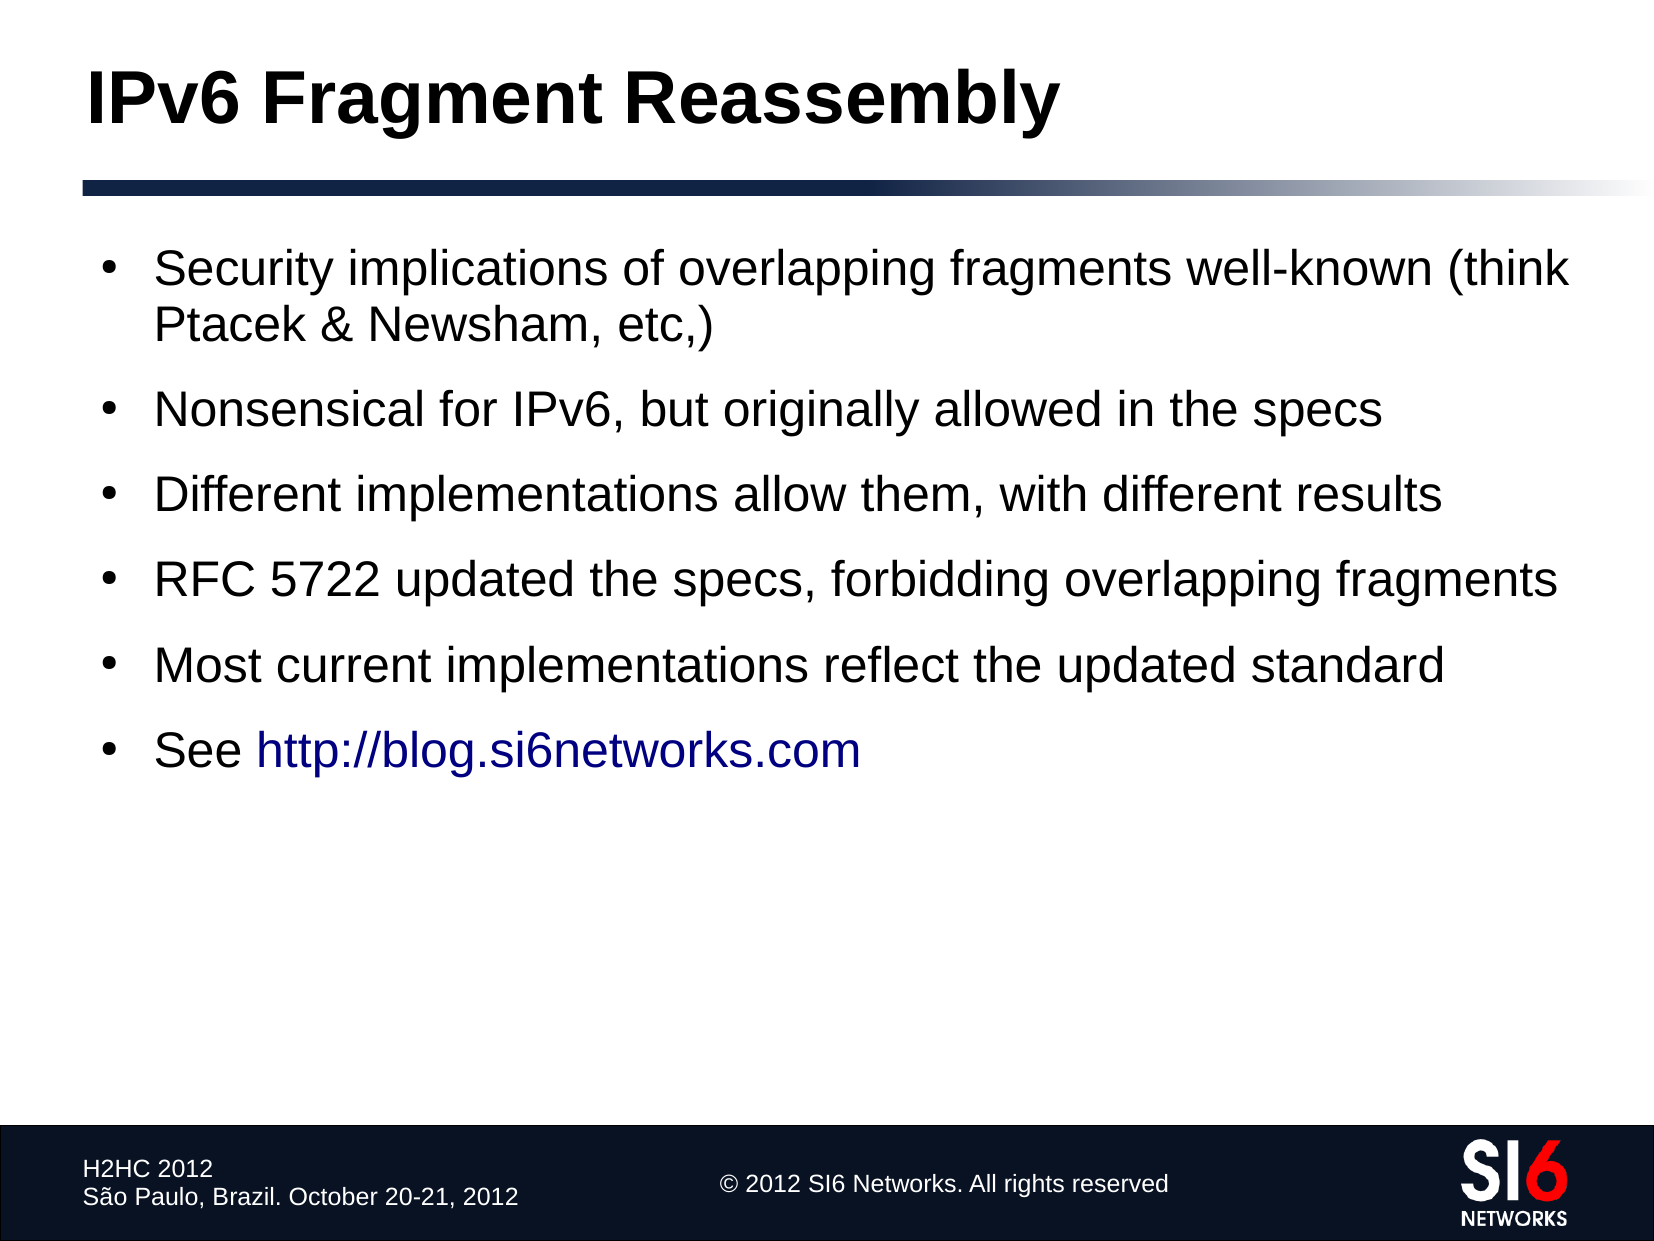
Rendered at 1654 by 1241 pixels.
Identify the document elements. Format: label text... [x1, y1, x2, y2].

title IPv6 Fragment Reassembly [86, 30, 1576, 166]
list Security implications of overlapping fragments well-known (think Ptacek & Newsham, etc,) Nonsensical for IPv6, but originally allowed in the specs Different implementations allow them, with different results RFC 5722 updated the specs, forbidding overlapping fragments Most current implementations reflect the updated standard See http://blog.si6networks.com [82, 240, 1571, 1059]
picture [1461, 1139, 1567, 1226]
